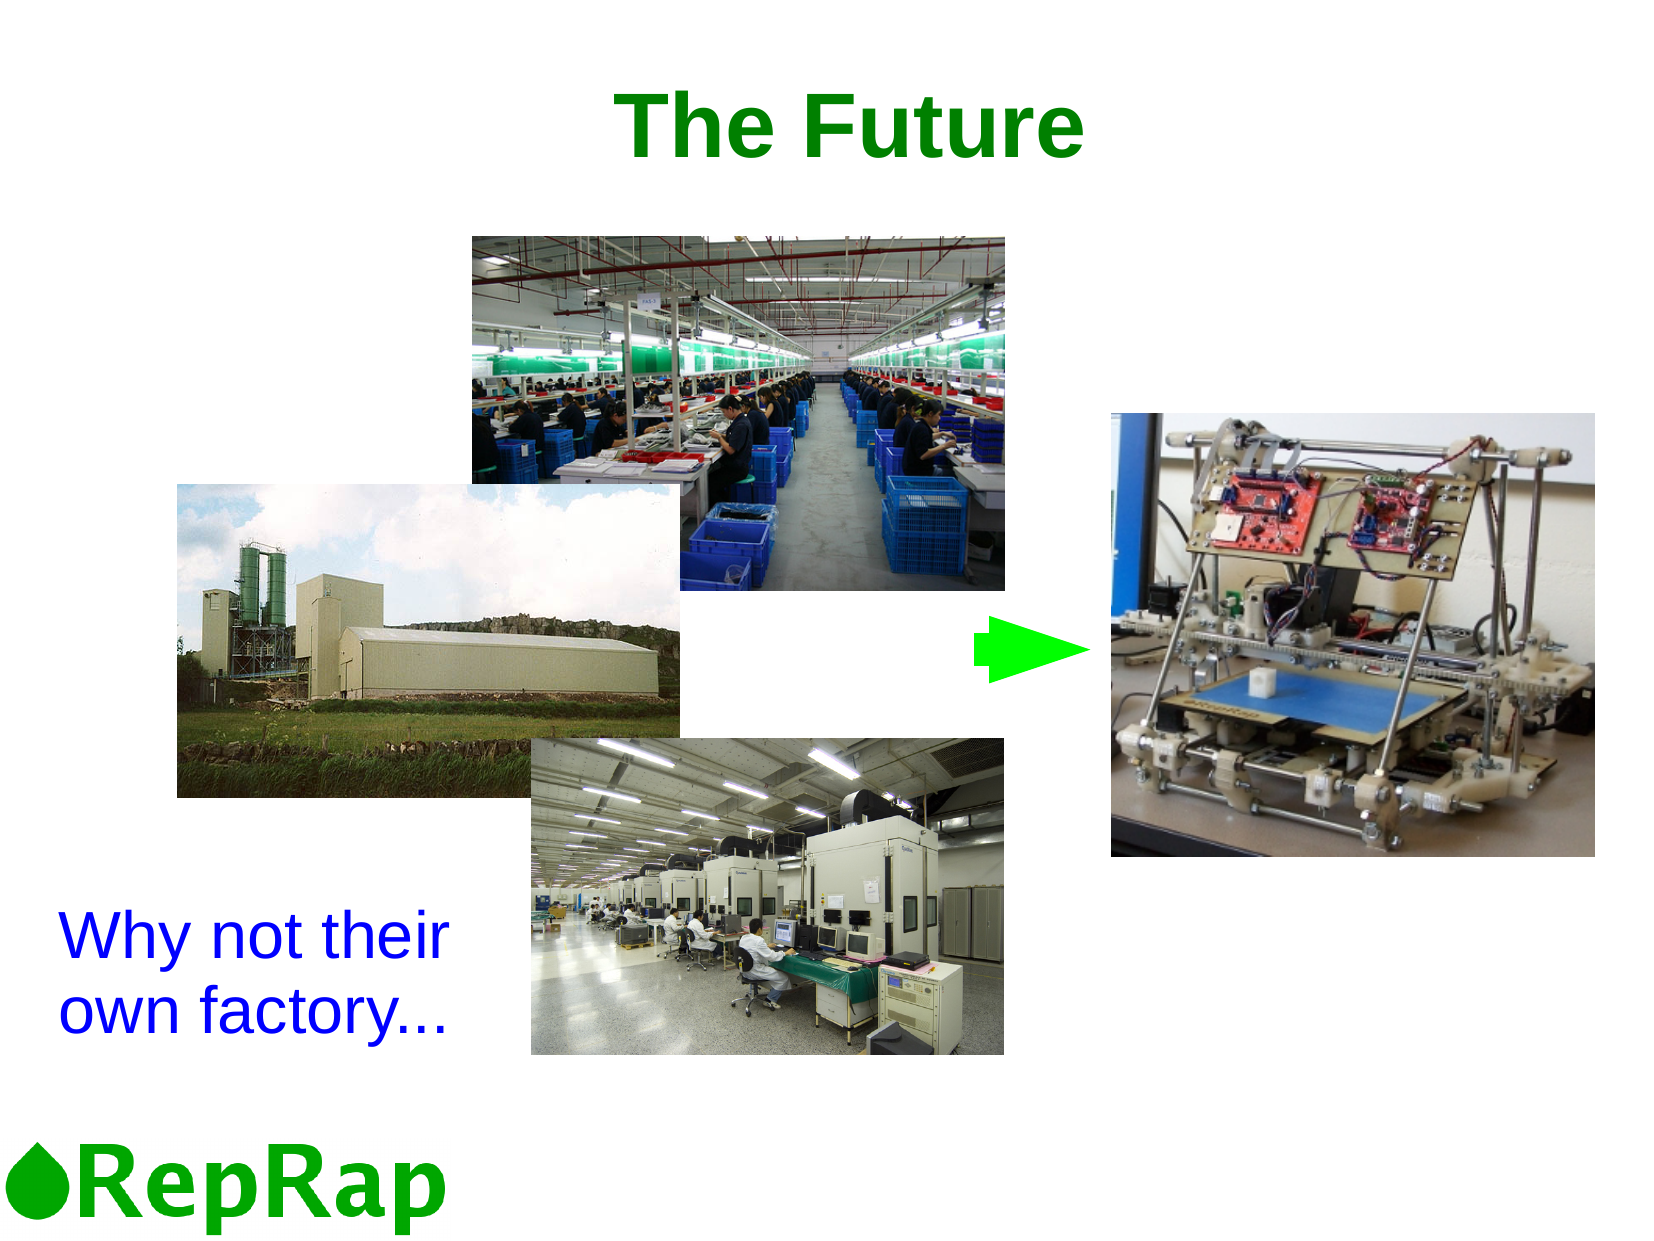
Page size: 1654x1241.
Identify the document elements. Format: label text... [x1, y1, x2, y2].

picture [177, 236, 1005, 1055]
picture [1111, 413, 1595, 857]
picture [0, 1138, 451, 1241]
title The Future [106, 59, 1595, 296]
text_box Why not their own factory... [59, 885, 502, 1135]
